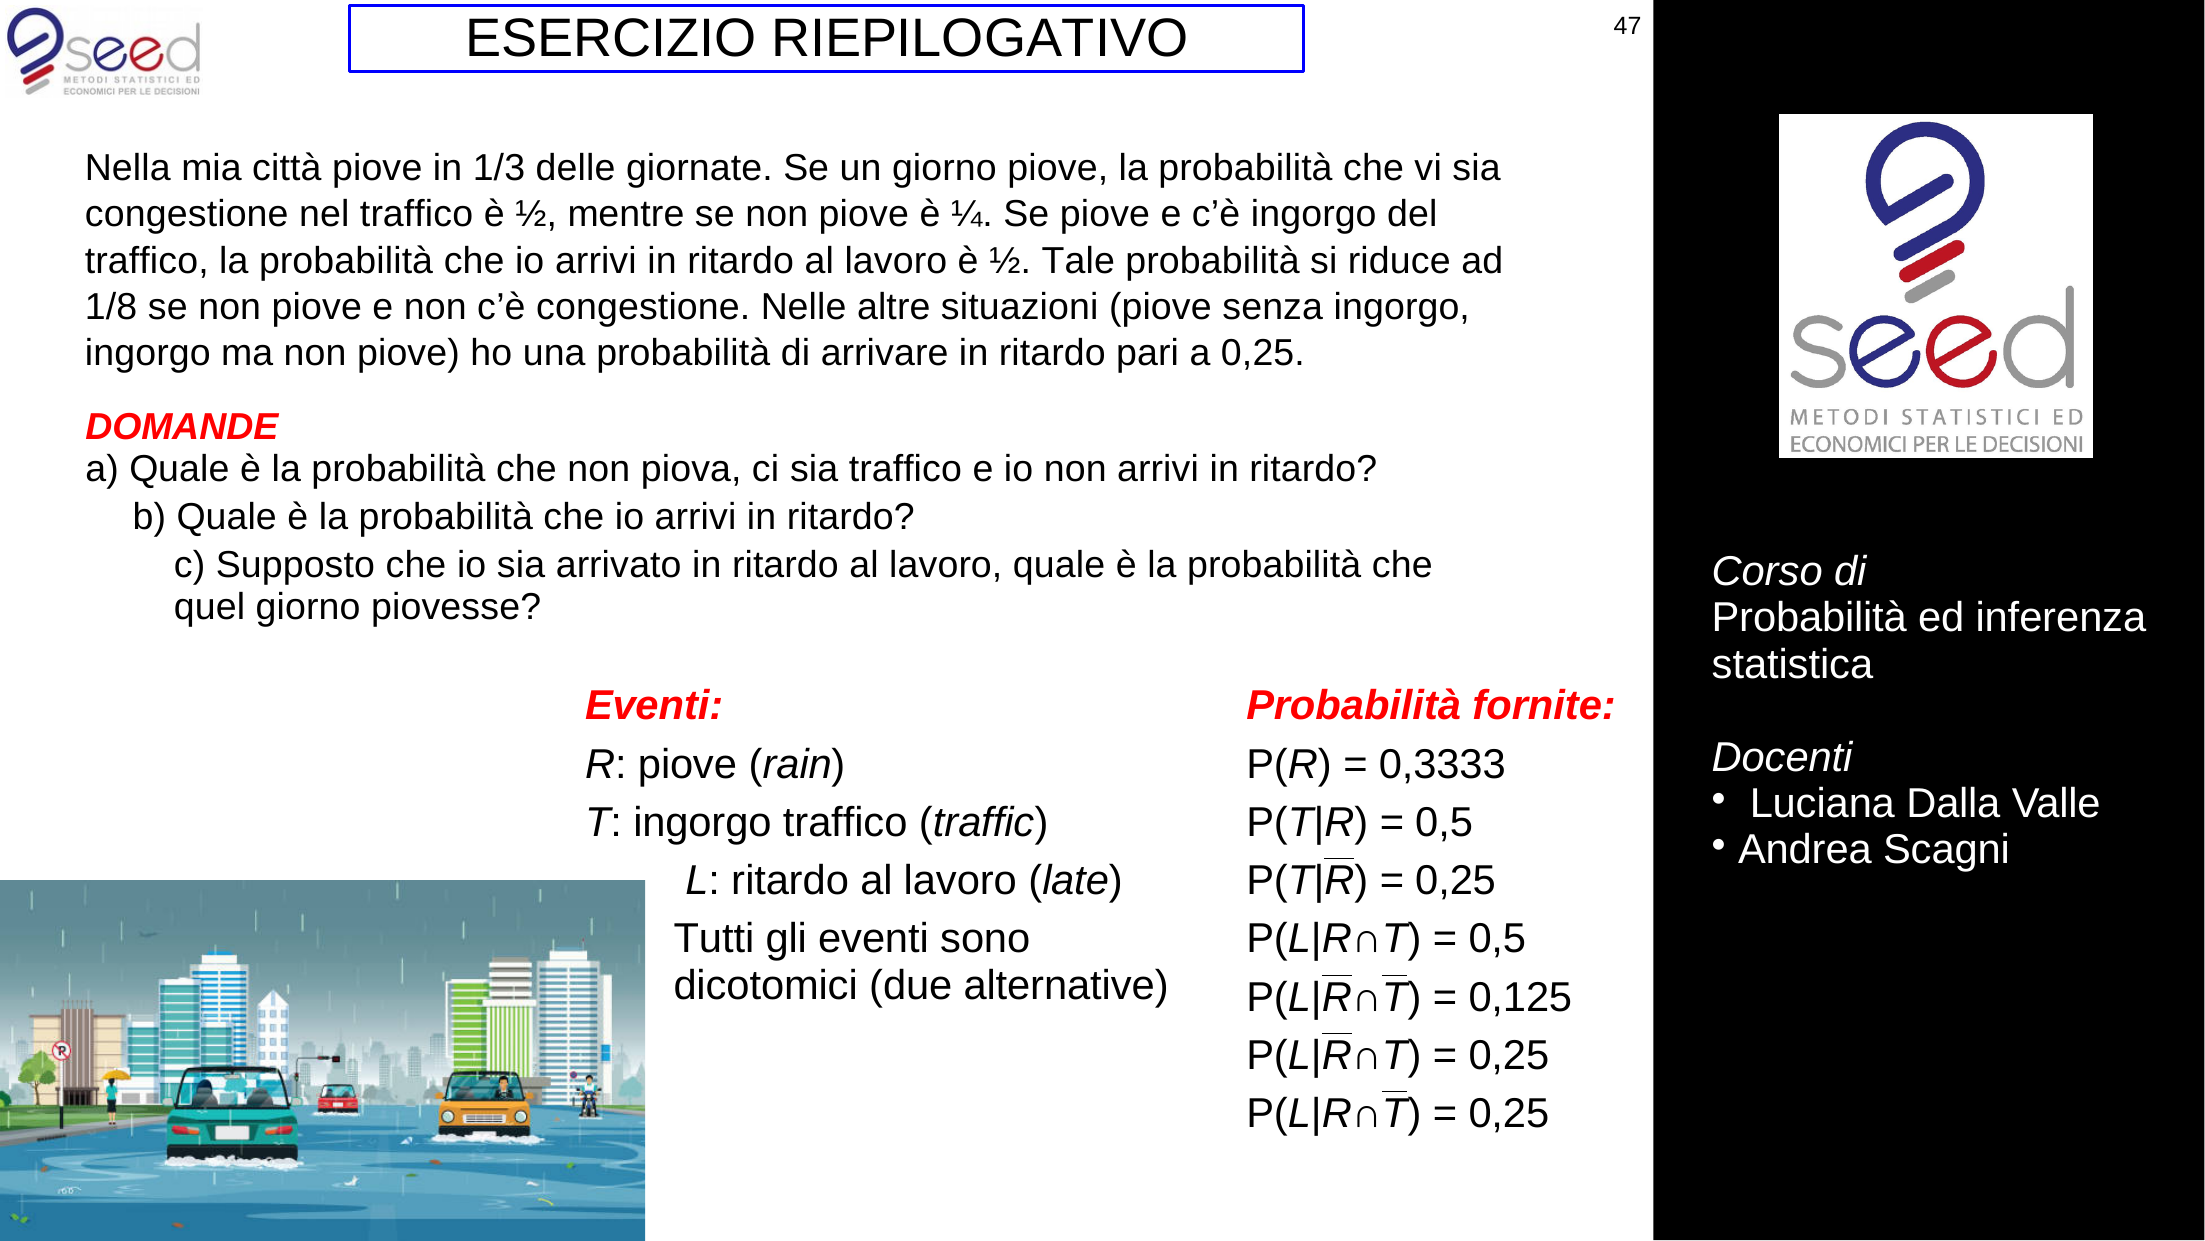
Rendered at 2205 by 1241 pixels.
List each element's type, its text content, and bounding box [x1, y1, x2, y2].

text_box Nella mia città piove in 1/3 delle giornate. Se un giorno piove, la probabilità che vi sia congestione nel traffico è ½, mentre se non piove è ¼. Se piove e c’è ingorgo del traffico, la probabilità che io arrivi in ritardo al lavoro è ½. Tale probabilità si riduce ad 1/8 se non piove e non c’è congestione. Nelle altre situazioni (piove senza ingorgo, ingorgo ma non piove) ho una probabilità di arrivare in ritardo pari a 0,25. [85, 142, 1555, 374]
text_box Probabilità fornite: P(R) = 0,3333 P(T|R) = 0,5 P(T|R) = 0,25 P(L|R∩T) = 0,5 P(L|R∩T) = 0,125 P(L|R∩T) = 0,25 P(L|R∩T) = 0,25 [1246, 682, 1652, 1137]
text_box DOMANDE a) Quale è la probabilità che non piova, ci sia traffico e io non arrivi in ritardo? b) Quale è la probabilità che io arrivi in ritardo? c) Supposto che io sia arrivato in ritardo al lavoro, quale è la probabilità che quel giorno piovesse? [85, 405, 1496, 628]
text_box Eventi: R: piove (rain) T: ingorgo traffico (traffic) L: ritardo al lavoro (late) Tutti gli eventi sono dicotomici (due alternative) [585, 682, 1195, 1055]
picture [1779, 114, 2093, 458]
text_box ESERCIZIO RIEPILOGATIVO [349, 5, 1304, 72]
picture [5, 5, 203, 98]
picture [0, 880, 646, 1241]
